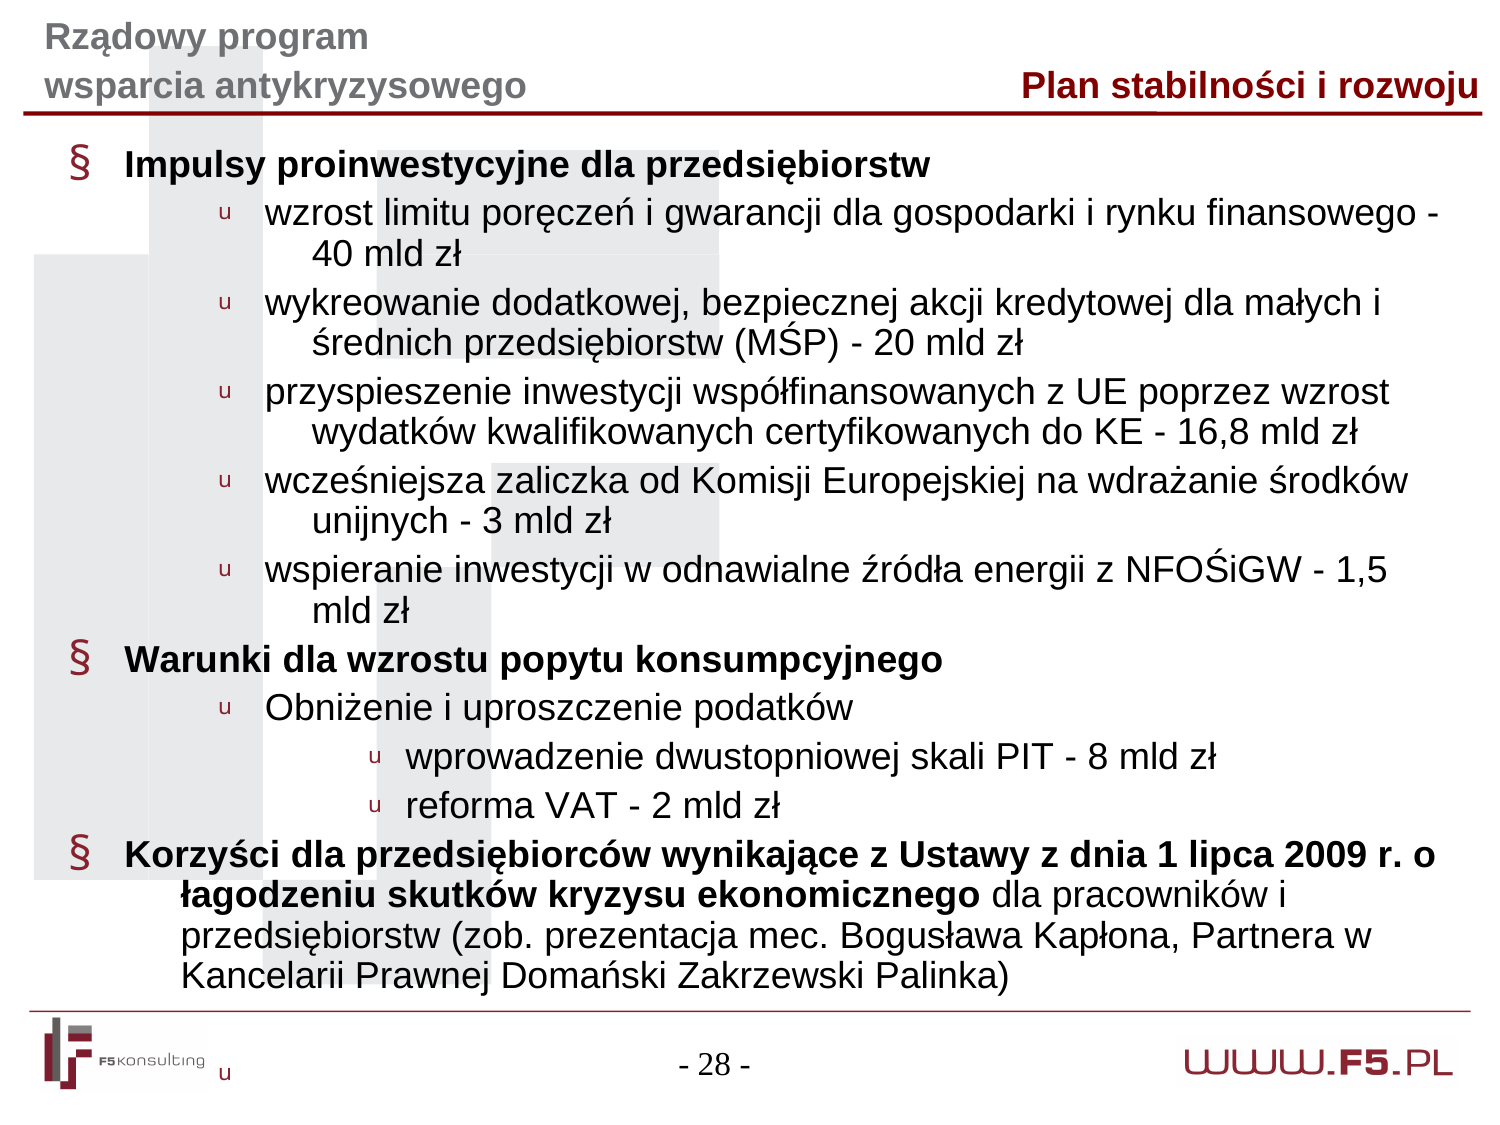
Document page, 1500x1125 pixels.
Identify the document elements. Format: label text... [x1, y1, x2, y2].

text_box - - [655, 1034, 774, 1091]
list Impulsy proinwestycyjne dla przedsiębiorstw wzrost limitu poręczeń i gwarancji dla gospodarki i rynku finansowego - 40 mld zł wykreowanie dodatkowej, bezpiecznej akcji kredytowej dla małych i średnich przedsiębiorstw (MŚP) - 20 mld zł przyspieszenie inwestycji współfinansowanych z UE poprzez wzrost wydatków kwalifikowanych certyfikowanych do KE - 16,8 mld zł wcześniejsza zaliczka od Komisji Europejskiej na wdrażanie środków unijnych - 3 mld zł wspieranie inwestycji w odnawialne źródła energii z NFOŚiGW - 1,5 mld zł Warunki dla wzrostu popytu konsumpcyjnego Obniżenie i uproszczenie podatków wprowadzenie dwustopniowej skali PIT - 8 mld zł reforma VAT - 2 mld zł Korzyści dla przedsiębiorców wynikające z Ustawy z dnia 1 lipca 2009 r. o łagodzeniu skutków kryzysu ekonomicznego dla pracowników i przedsiębiorstw (zob. prezentacja mec. Bogusława Kapłona, Partnera w Kancelarii Prawnej Domański Zakrzewski Palinka) [53, 137, 1471, 1071]
text_box Rządowy program wsparcia antykryzysowego Plan stabilności i rozwoju [29, 0, 1500, 106]
